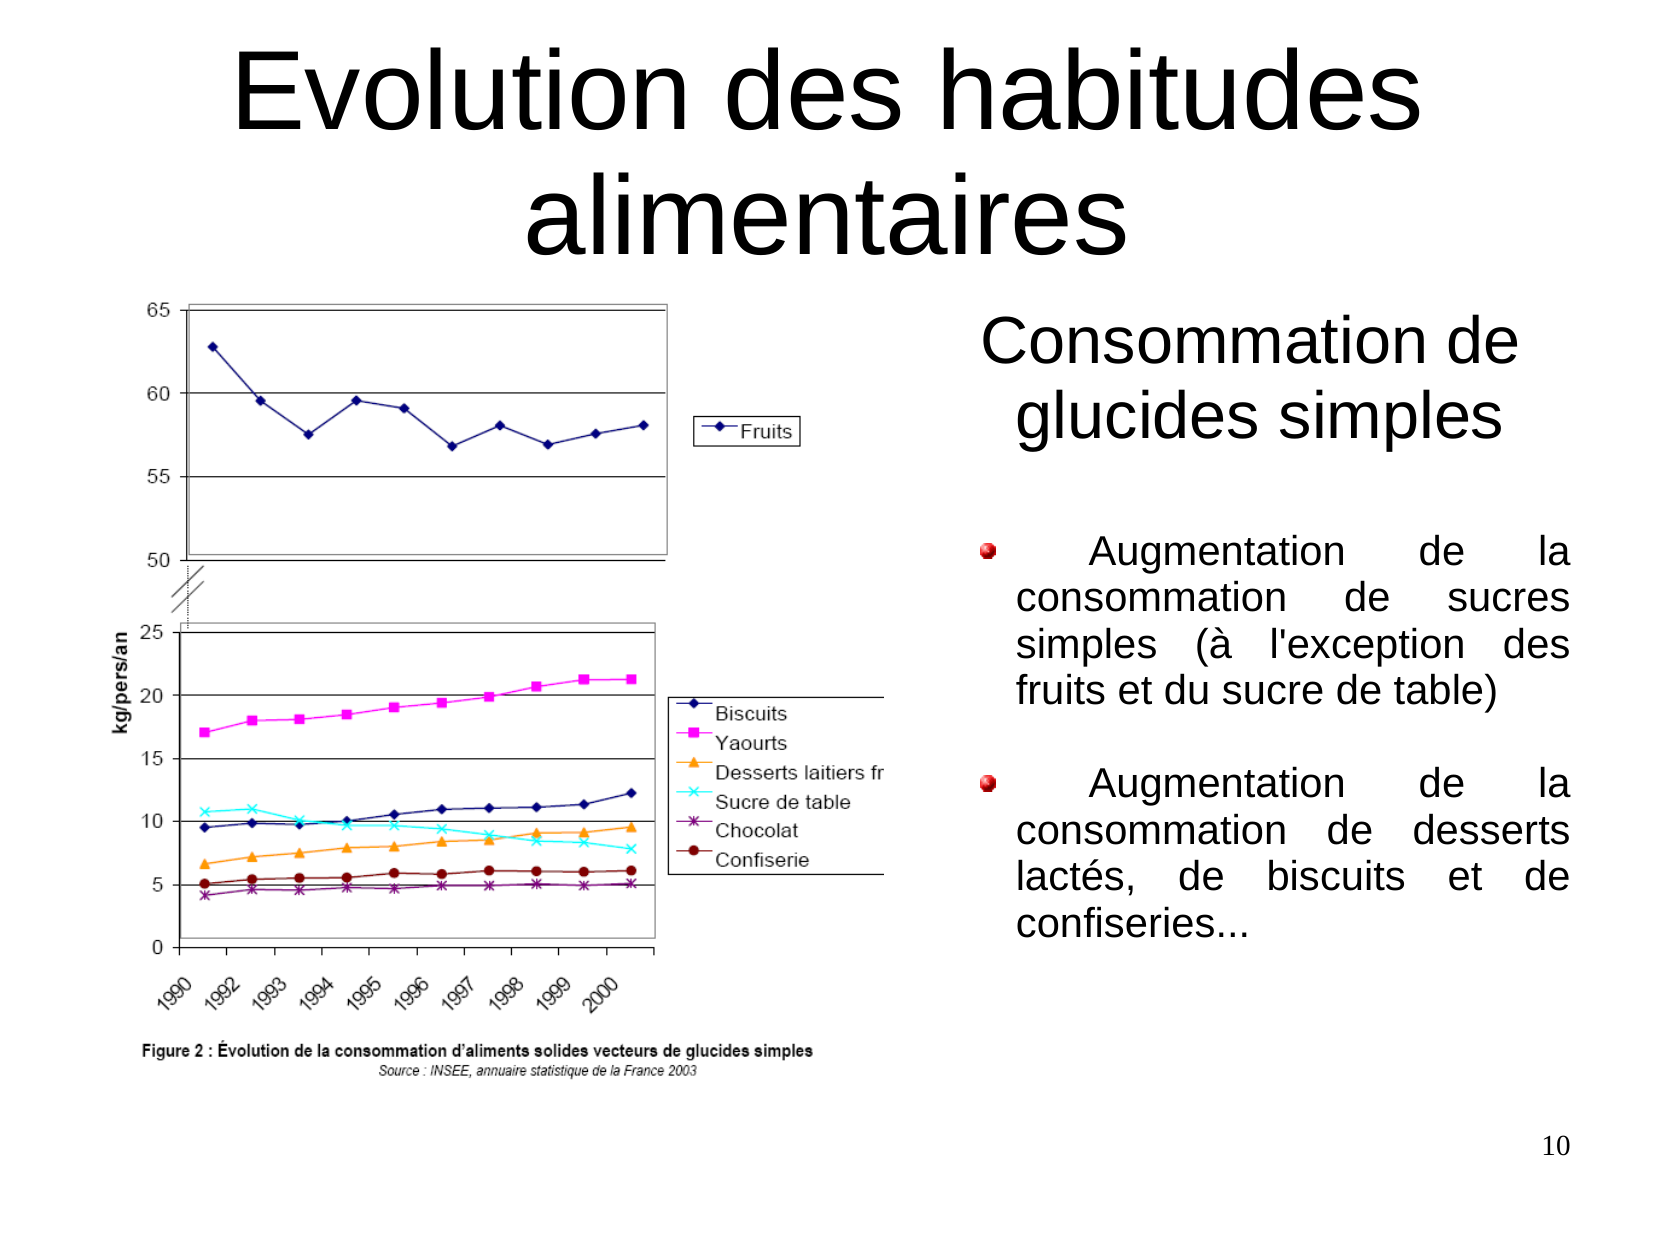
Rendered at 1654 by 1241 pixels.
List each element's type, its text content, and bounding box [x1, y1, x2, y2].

subtitle Consommation de glucides simples Augmentation de la consommation de sucres simples (à l'exception des fruits et du sucre de table) Augmentation de la consommation de desserts lactés, de biscuits et de confiseries... [944, 297, 1571, 1102]
picture [57, 298, 884, 1156]
title Evolution des habitudes alimentaires [82, 27, 1571, 279]
